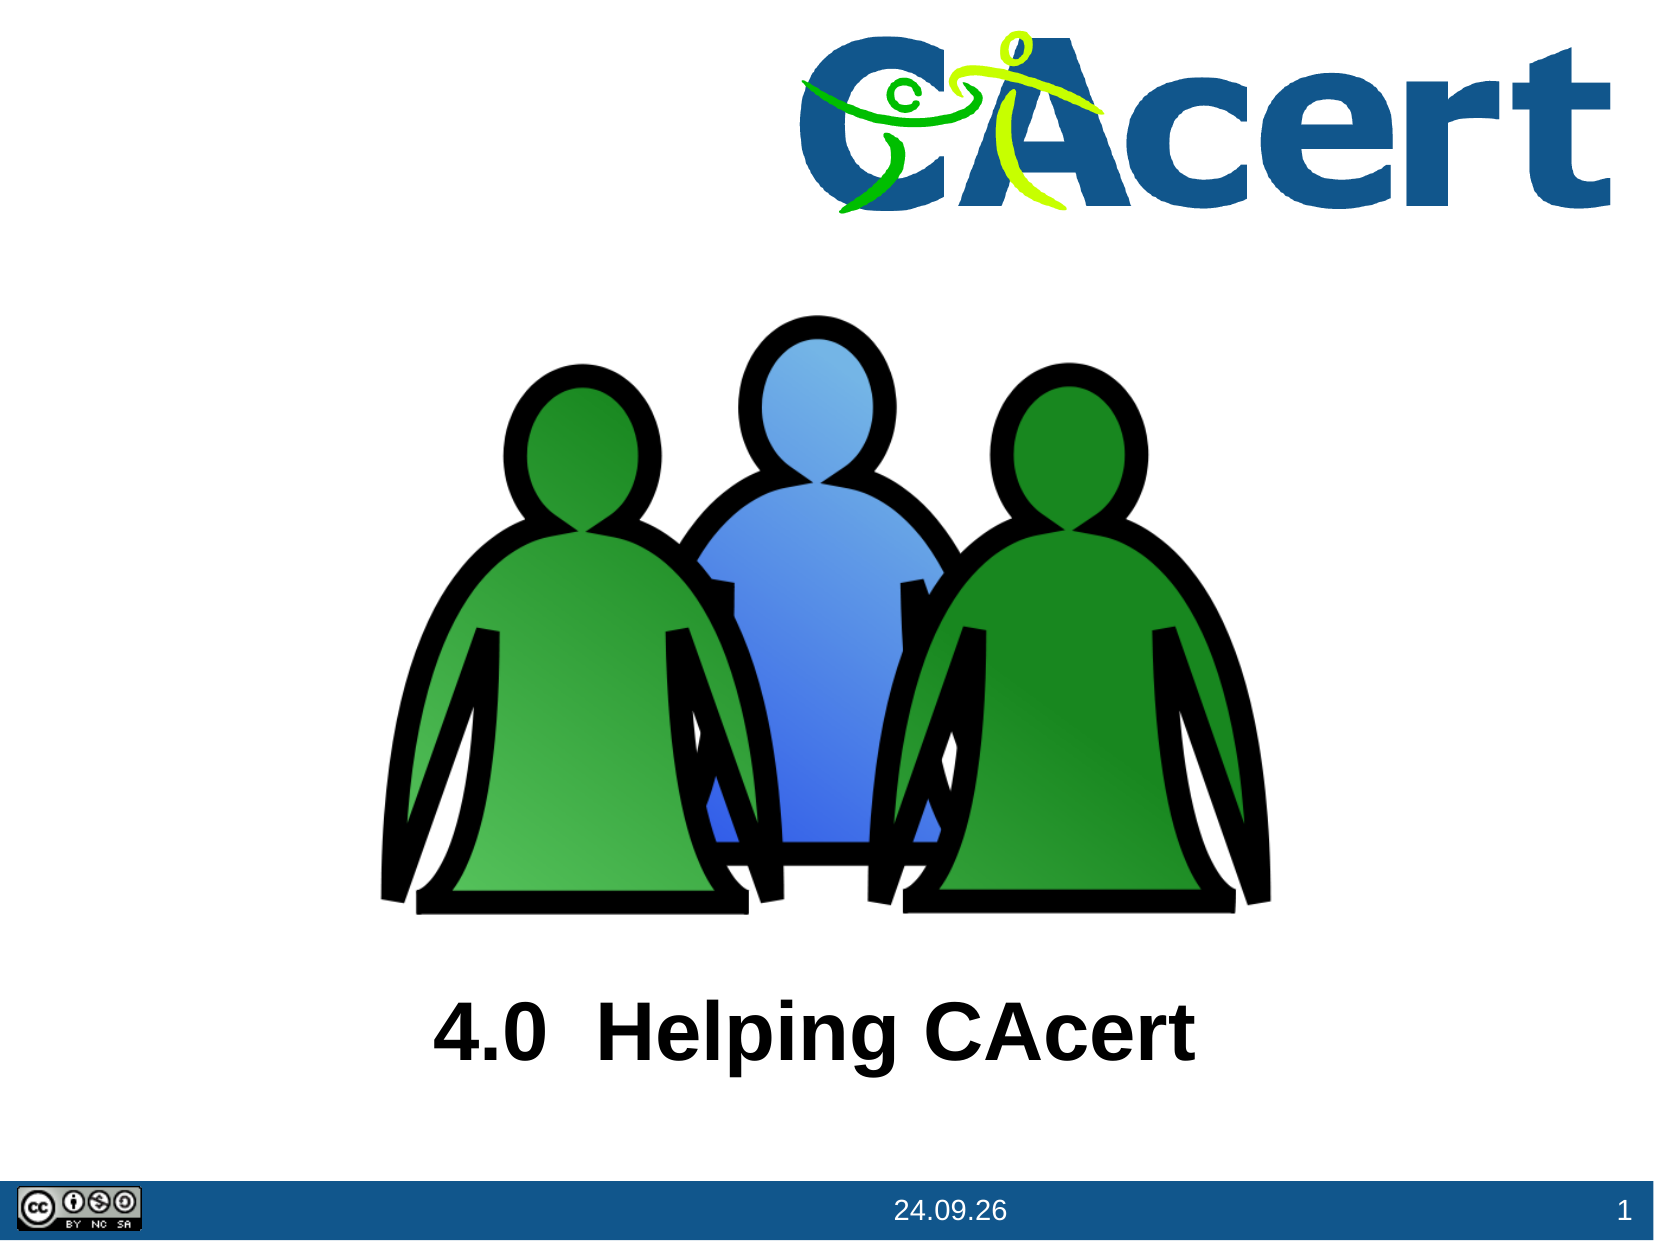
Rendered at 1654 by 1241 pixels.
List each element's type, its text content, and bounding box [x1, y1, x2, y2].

picture [352, 27, 1613, 1089]
picture [17, 1186, 142, 1231]
title 4.0 Helping CAcert [70, 941, 1560, 1123]
